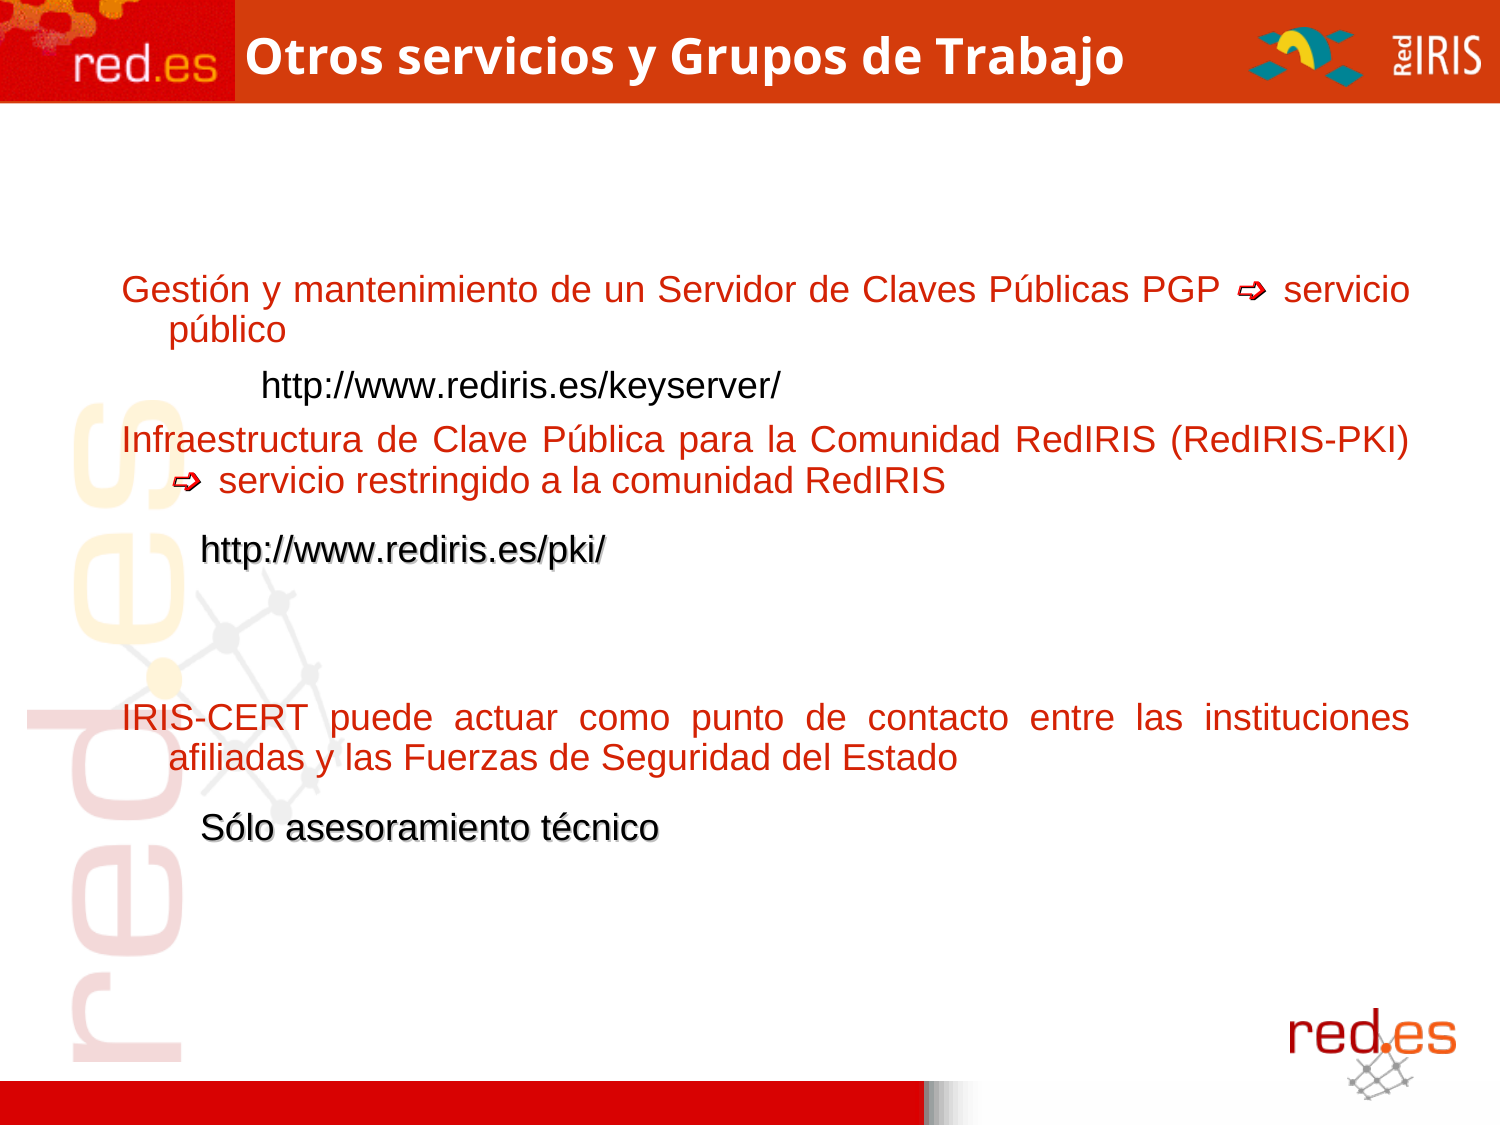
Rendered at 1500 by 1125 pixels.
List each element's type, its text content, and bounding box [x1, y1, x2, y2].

picture [0, 1008, 1500, 1125]
text_box Gestión y mantenimiento de un Servidor de Claves Públicas PGP servicio público http://www.rediris.es/keyserver/ Infraestructura de Clave Pública para la Comunidad RedIRIS (RedIRIS-PKI) servicio restringido a la comunidad RedIRIS http://www.rediris.es/pki/ IRIS-CERT puede actuar como punto de contacto entre las instituciones afiliadas y las Fuerzas de Seguridad del Estado Sólo asesoramiento técnico [75, 262, 1426, 1005]
picture [1412, 27, 1481, 87]
picture [27, 400, 345, 1062]
title Otros servicios y Grupos de Trabajo [244, 16, 1412, 97]
picture [0, 0, 235, 101]
